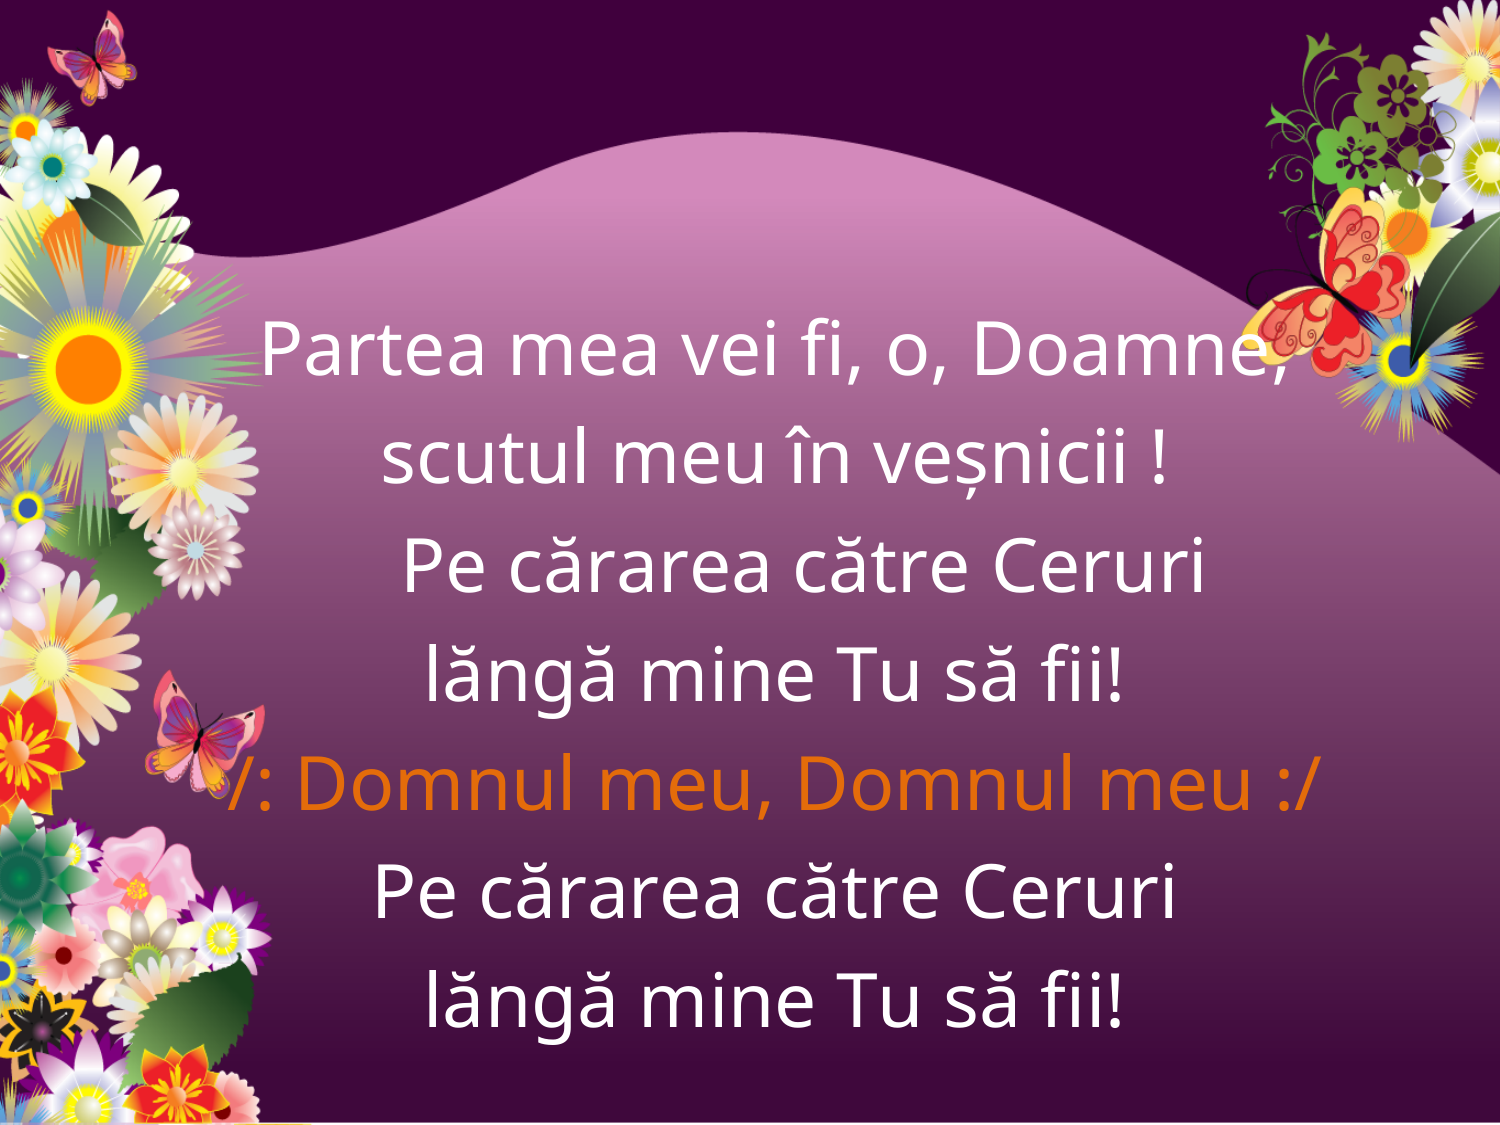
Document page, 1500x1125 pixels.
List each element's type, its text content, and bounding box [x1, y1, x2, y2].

list Partea mea vei fi, o, Doamne, scutul meu în veşnicii ! Pe cărarea către Ceruri lăngă mine Tu să fii! /: Domnul meu, Domnul meu :/ Pe cărarea către Ceruri lăngă mine Tu să fii! [99, 292, 1450, 1050]
picture [0, 0, 1500, 1125]
